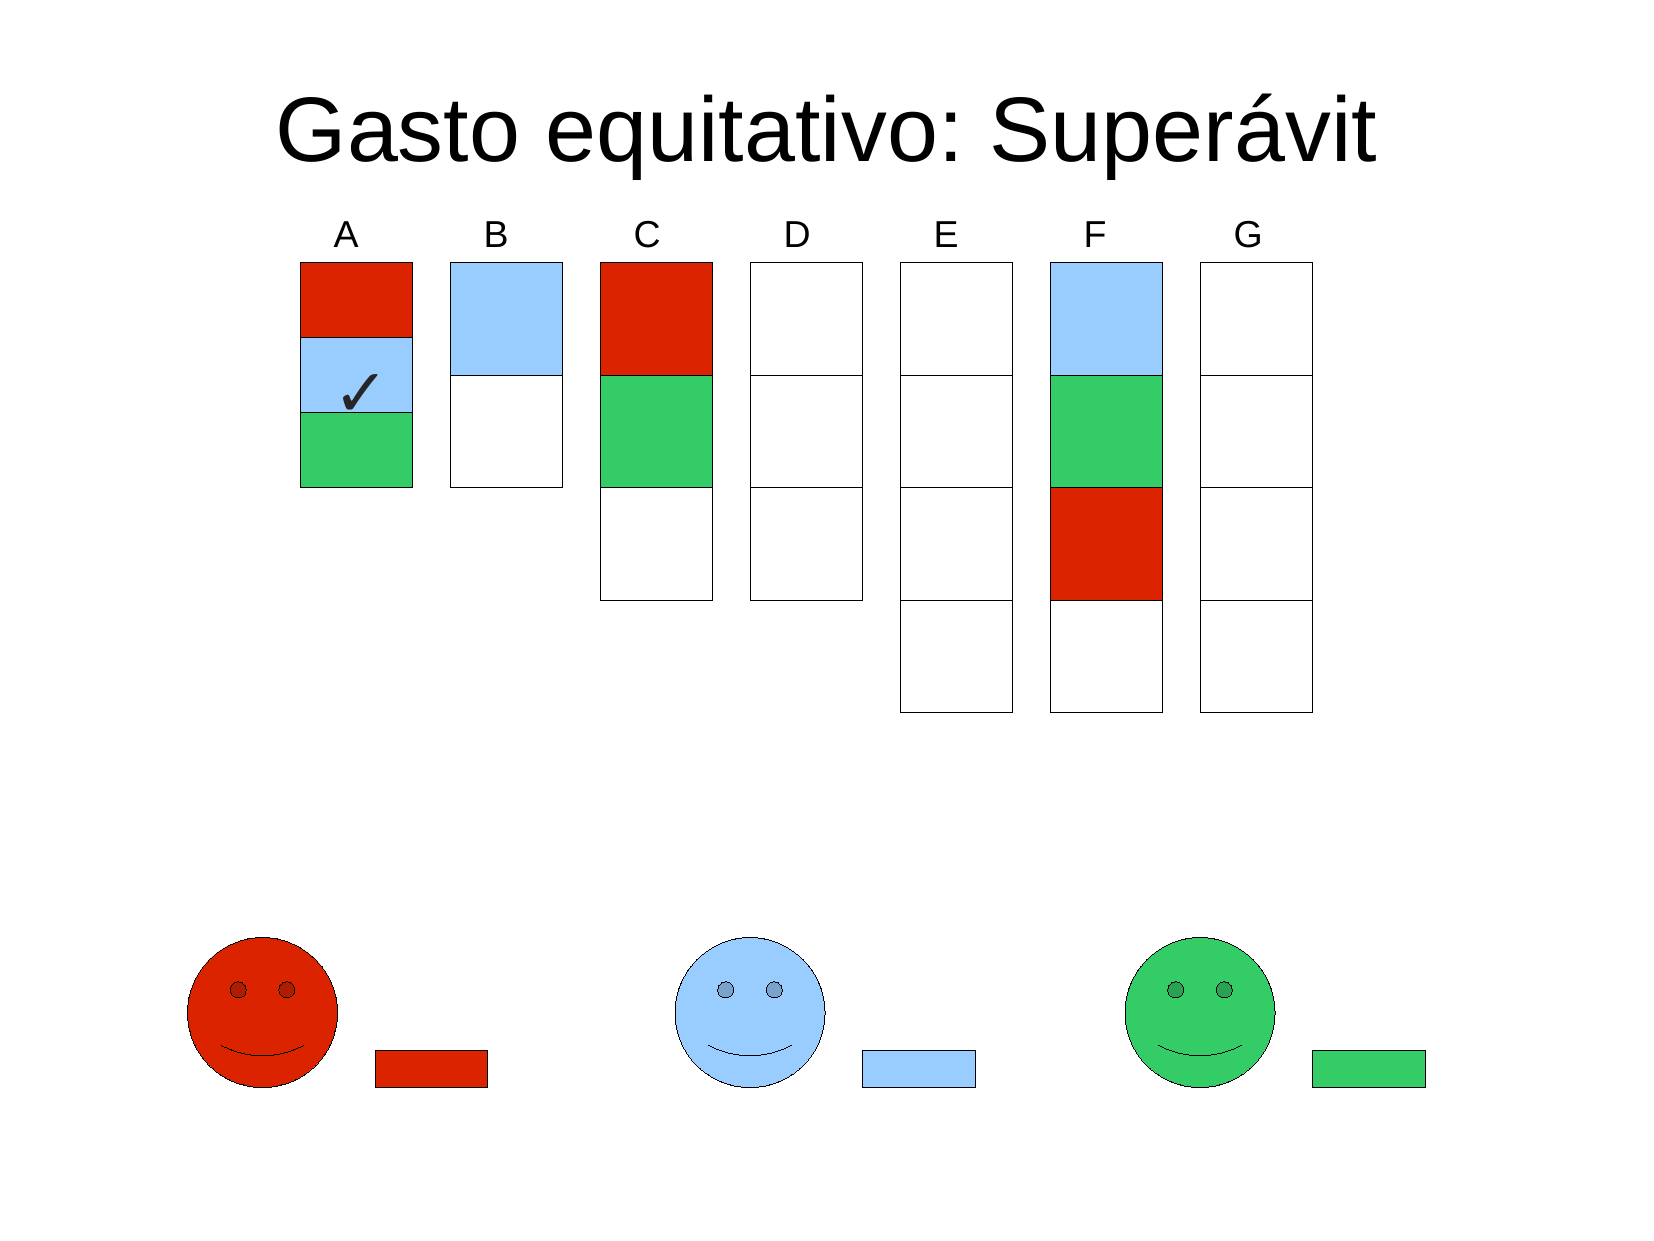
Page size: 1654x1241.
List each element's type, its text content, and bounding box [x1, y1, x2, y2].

text_box [187, 937, 338, 1088]
text_box E [918, 206, 975, 264]
text_box [1125, 937, 1276, 1088]
text_box D [768, 205, 826, 263]
text_box [1312, 1050, 1426, 1088]
text_box [600, 262, 713, 601]
text_box C [618, 205, 675, 263]
text_box ✓ [318, 337, 413, 431]
text_box [300, 262, 413, 488]
text_box B [468, 206, 526, 264]
text_box [675, 937, 826, 1088]
text_box F [1068, 206, 1126, 264]
text_box [862, 1050, 976, 1088]
text_box G [1218, 205, 1276, 263]
text_box [1050, 262, 1163, 713]
text_box [900, 262, 1013, 713]
text_box [750, 262, 863, 601]
text_box [375, 1050, 488, 1088]
text_box [1200, 262, 1313, 713]
text_box [450, 262, 563, 488]
title Gasto equitativo: Superávit [82, 25, 1571, 233]
text_box A [318, 206, 376, 264]
